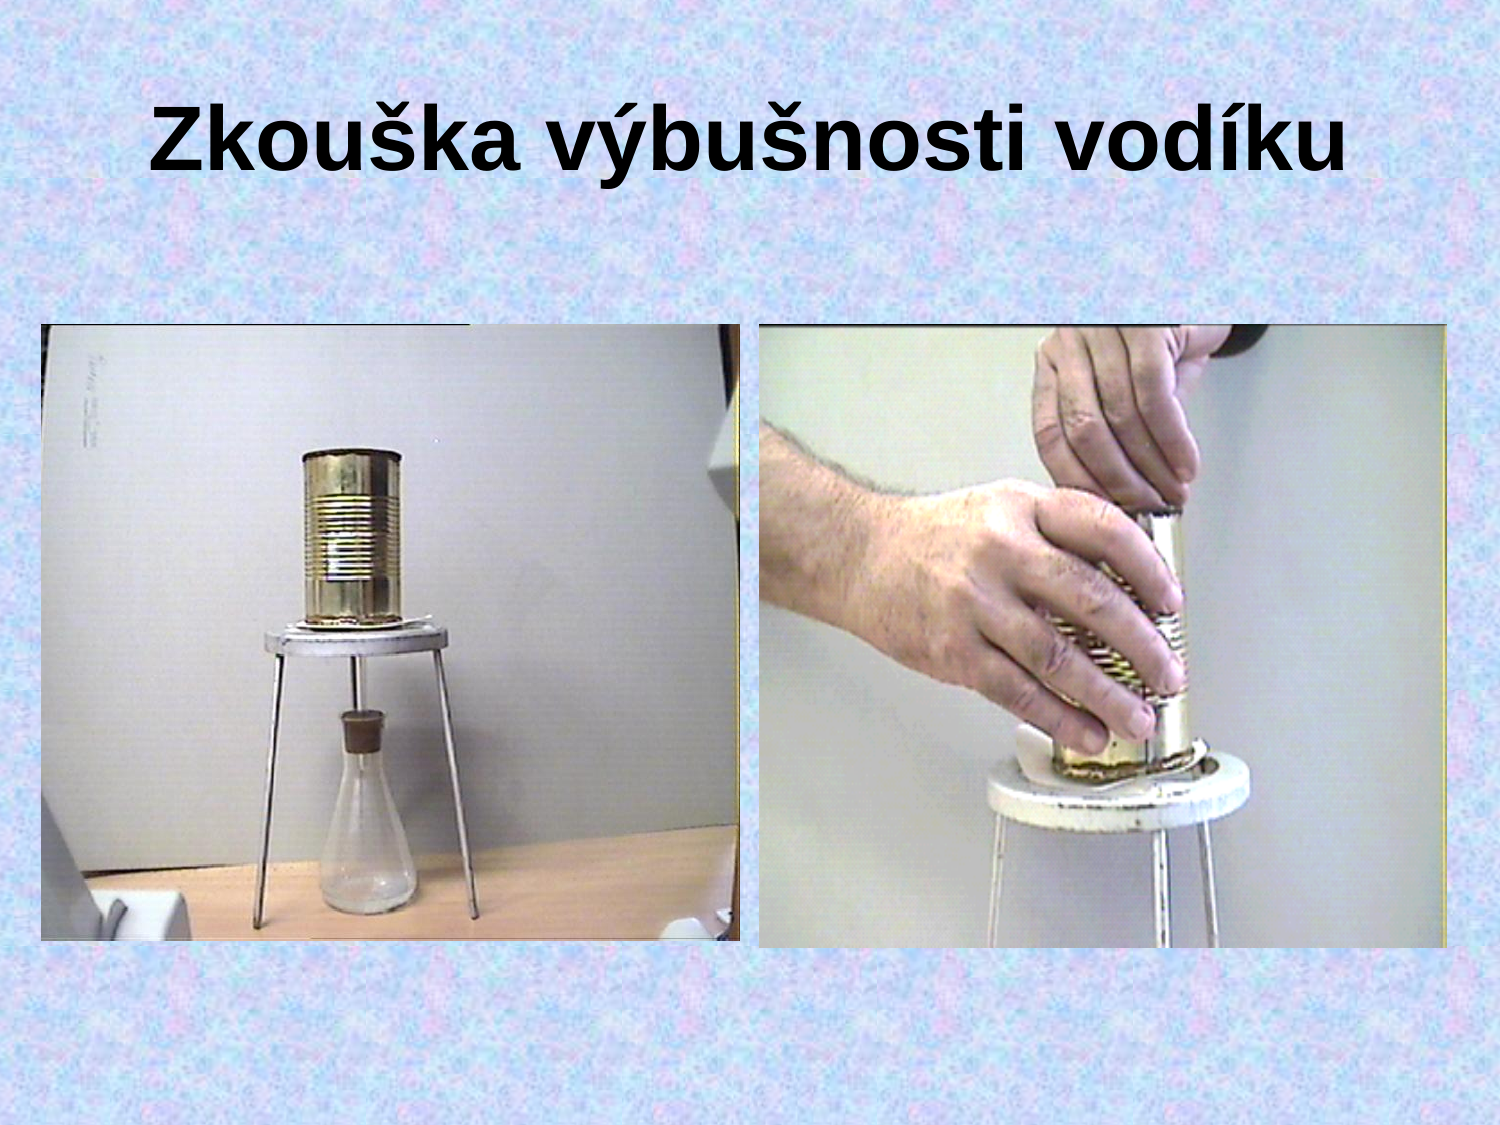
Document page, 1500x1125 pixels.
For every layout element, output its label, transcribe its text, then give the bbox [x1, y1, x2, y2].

picture [0, 0, 1500, 1125]
title Zkouška výbušnosti vodíku [75, 45, 1426, 233]
